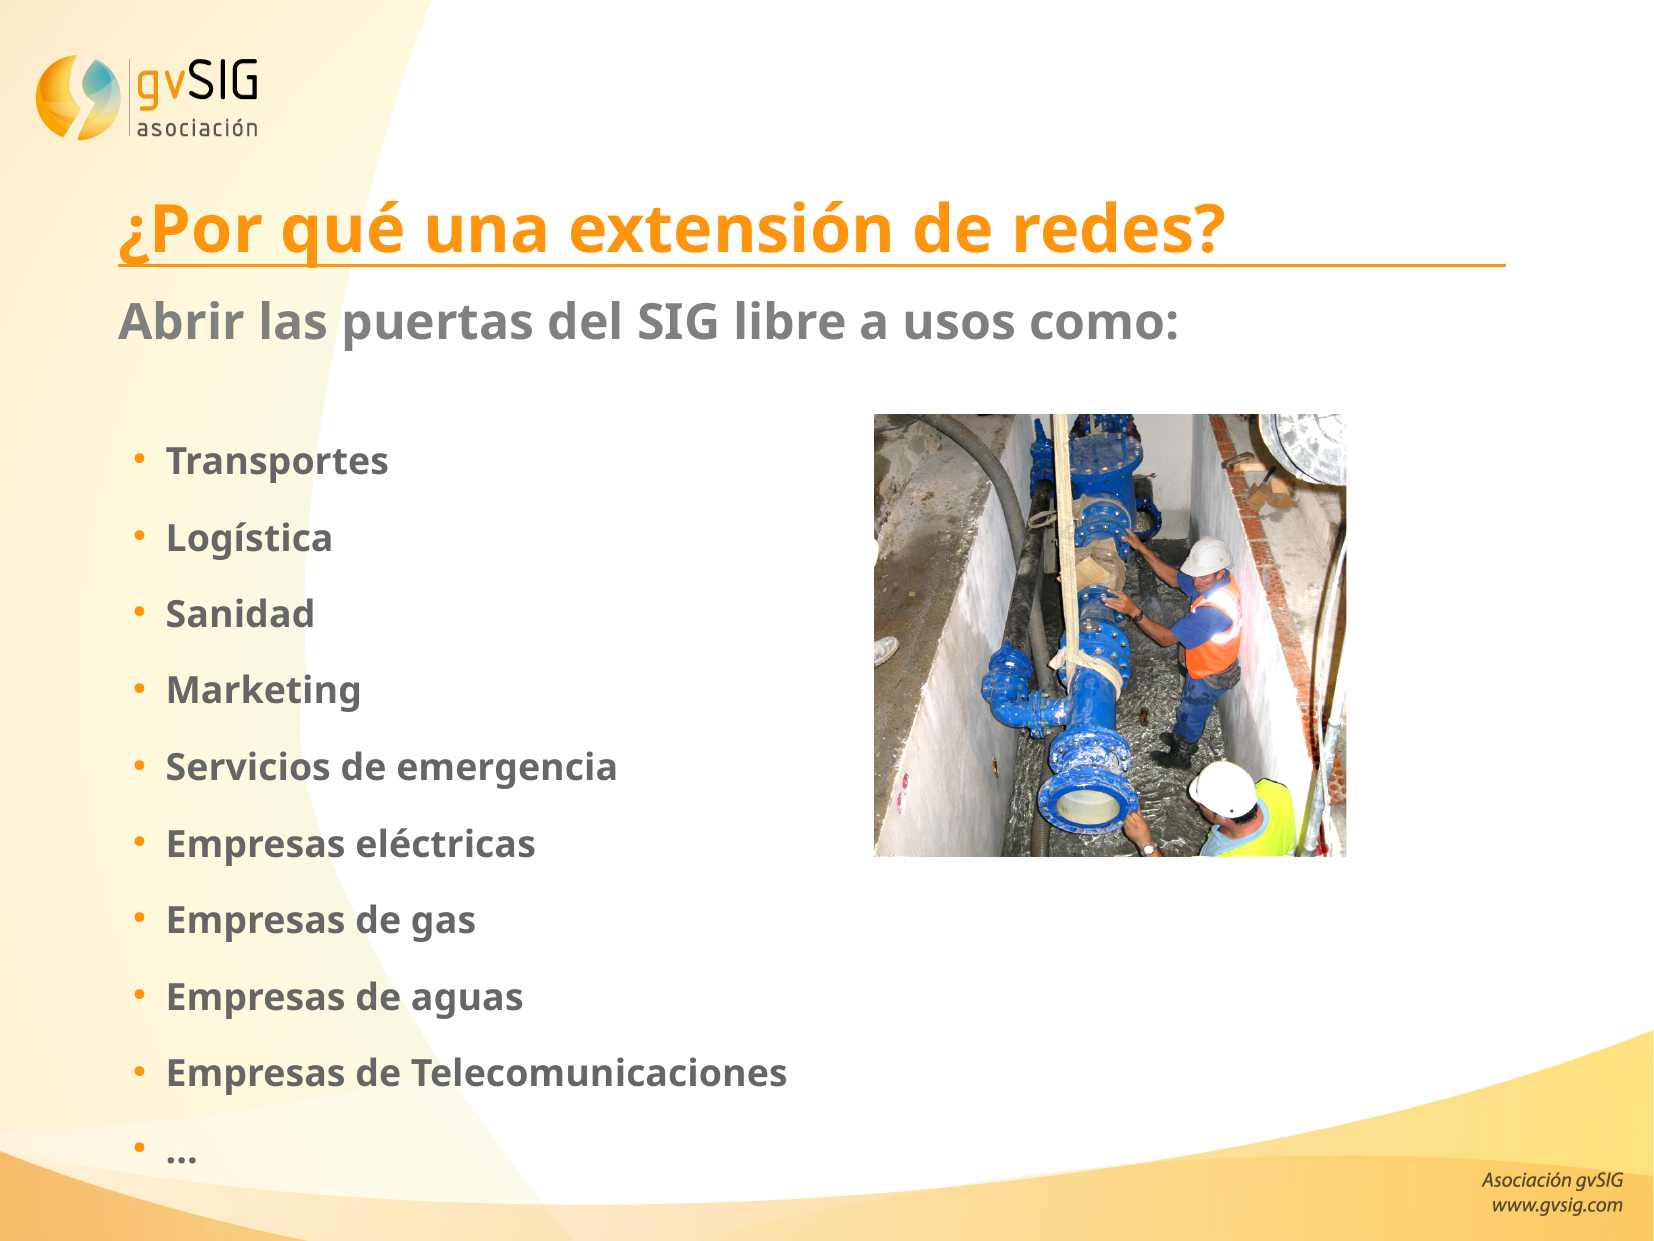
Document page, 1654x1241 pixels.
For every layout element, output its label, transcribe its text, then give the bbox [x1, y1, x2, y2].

text_box Transportes Logística Sanidad Marketing Servicios de emergencia Empresas eléctricas Empresas de gas Empresas de aguas Empresas de Telecomunicaciones ... [118, 401, 1123, 1048]
title ¿Por qué una extensión de redes? [118, 177, 1607, 276]
title Abrir las puertas del SIG libre a usos como: [118, 276, 1506, 365]
picture [0, 0, 1654, 1241]
